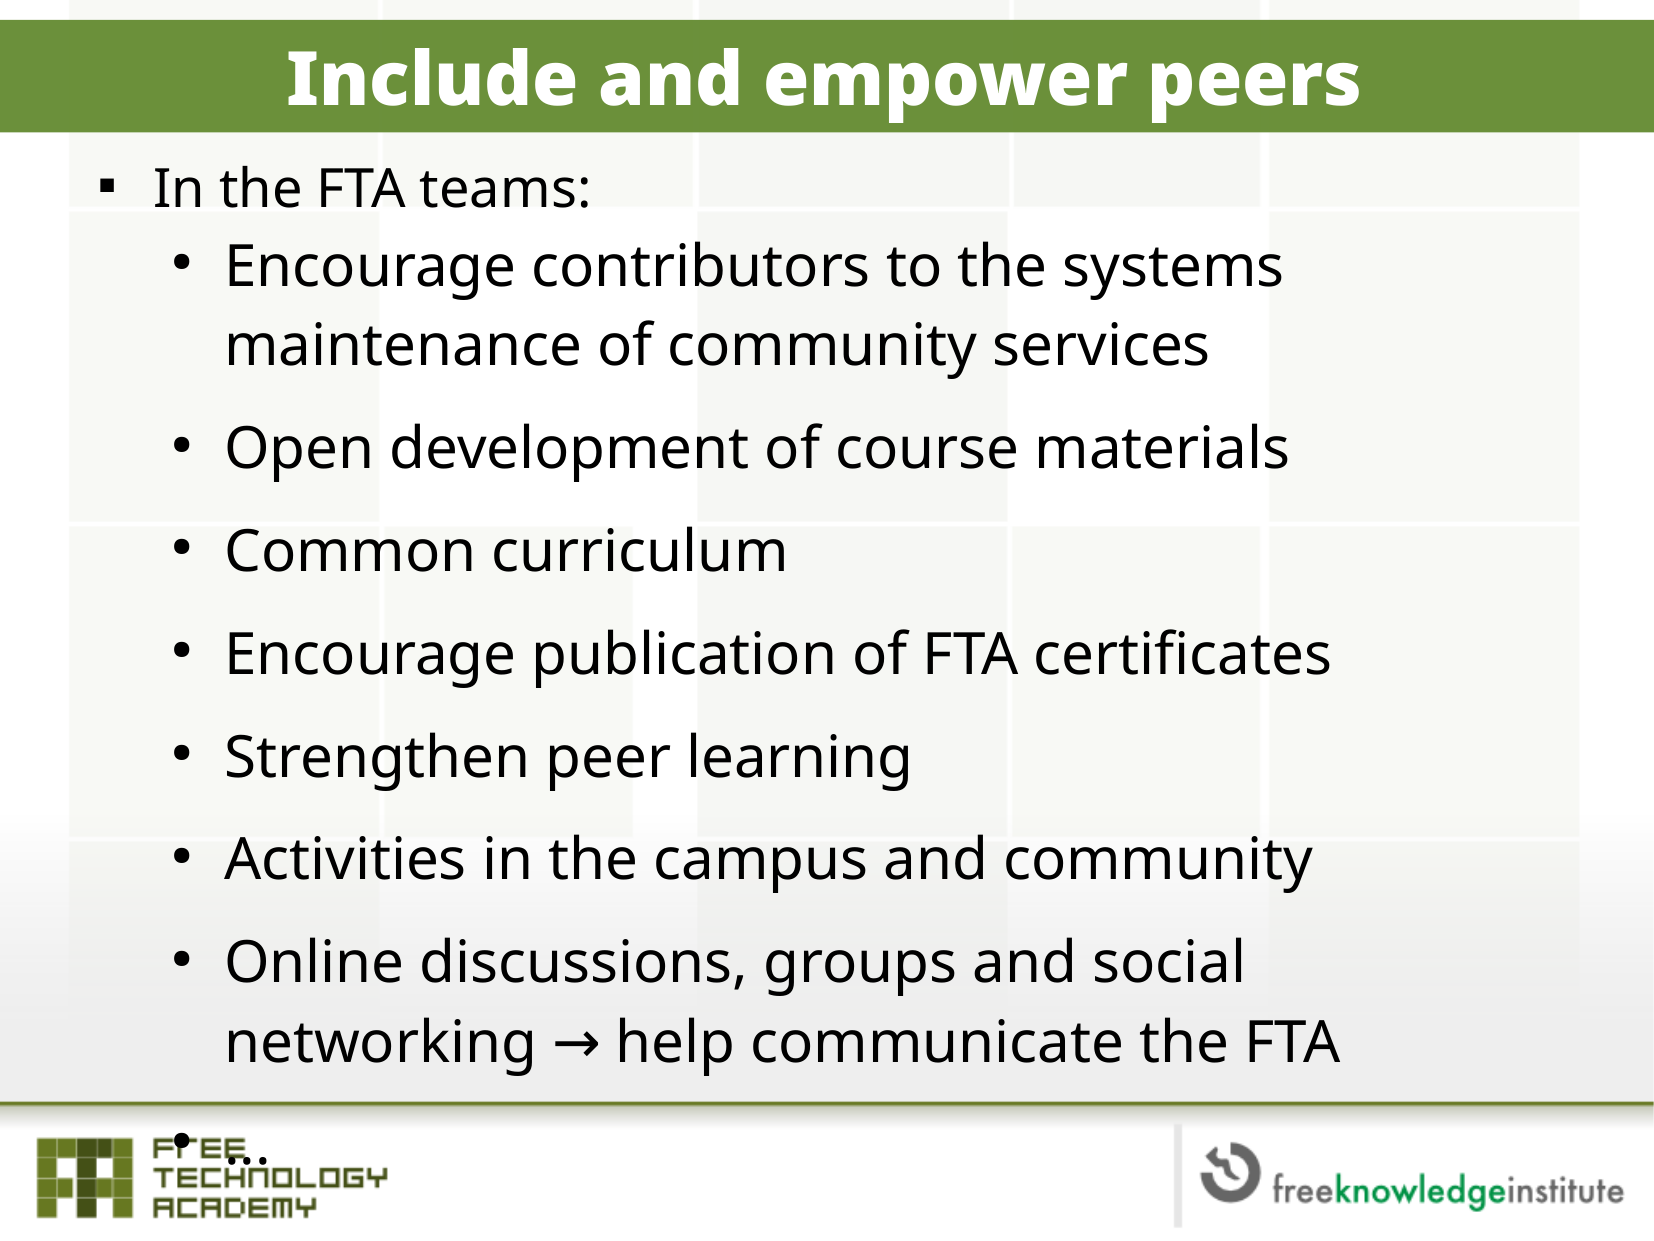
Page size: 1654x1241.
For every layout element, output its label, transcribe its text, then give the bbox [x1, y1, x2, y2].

picture [0, 0, 1654, 19]
list In the FTA teams: Encourage contributors to the systems maintenance of community services Open development of course materials Common curriculum Encourage publication of FTA certificates Strengthen peer learning Activities in the campus and community Online discussions, groups and social networking → help communicate the FTA ... [82, 150, 1571, 1143]
title Include and empower peers [37, 32, 1613, 120]
picture [0, 133, 1654, 1241]
